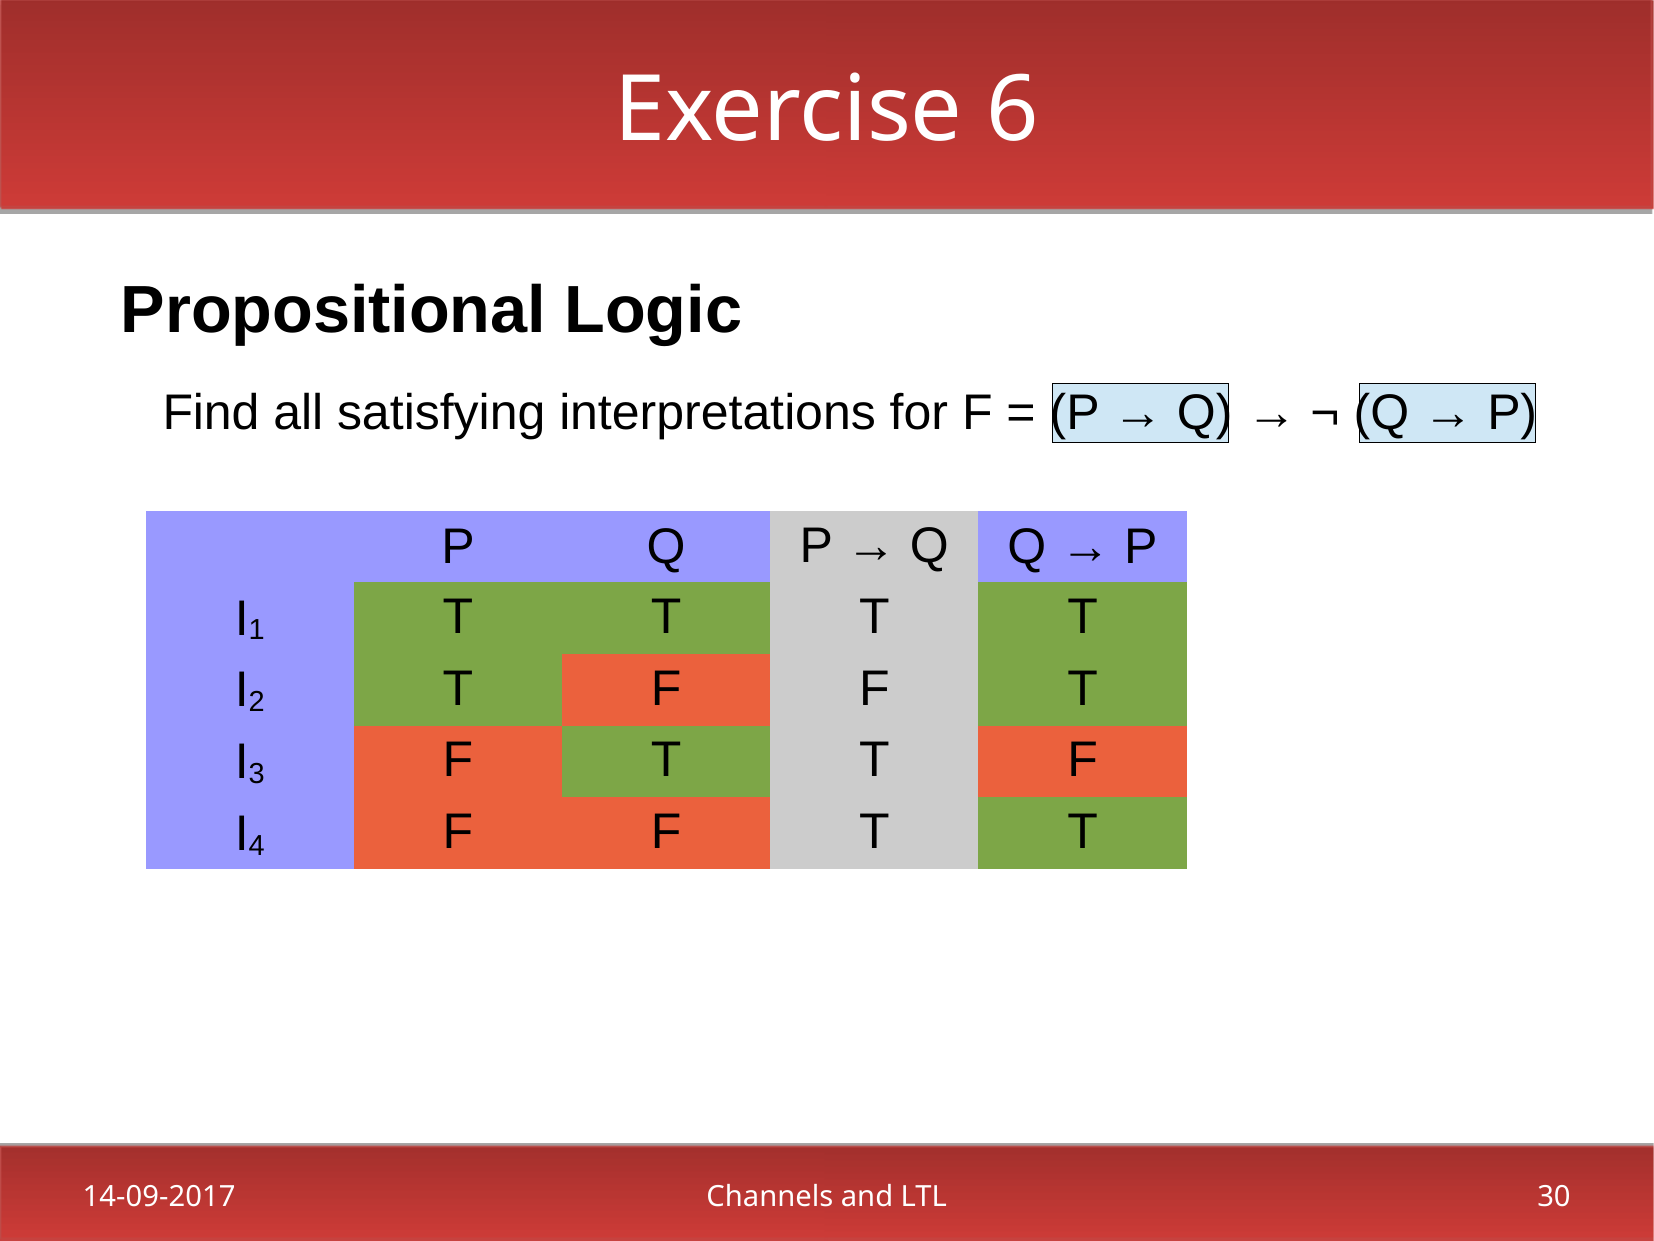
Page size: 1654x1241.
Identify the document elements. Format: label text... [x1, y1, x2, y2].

table_cell T [978, 654, 1187, 726]
title Exercise 6 [59, 31, 1595, 178]
table_cell F [354, 726, 562, 797]
table_cell T [770, 726, 978, 797]
table_cell T [354, 654, 562, 726]
table_cell T [978, 797, 1187, 869]
table_cell T [770, 582, 978, 654]
table_cell F [354, 797, 562, 869]
table_cell F [770, 654, 978, 726]
picture [0, 0, 1654, 214]
table_cell T [562, 726, 770, 797]
table_cell T [562, 582, 770, 654]
table_cell F [978, 726, 1187, 797]
table_cell I4 [146, 797, 354, 869]
table_cell I2 [146, 654, 354, 726]
table_header [146, 511, 354, 582]
table_cell I3 [146, 726, 354, 797]
text_box Find all satisfying interpretations for F = (P → Q) → ¬ (Q → P) [147, 377, 1554, 448]
table_cell F [562, 797, 770, 869]
table_header P → Q [770, 511, 978, 582]
picture [0, 1143, 1654, 1241]
table_cell T [770, 797, 978, 869]
table_header P [354, 511, 562, 582]
table_header Q → P [978, 511, 1187, 582]
table_cell T [978, 582, 1187, 654]
table_cell F [562, 654, 770, 726]
table_cell I1 [146, 582, 354, 654]
table_cell T [354, 582, 562, 654]
text_box Propositional Logic [105, 264, 759, 354]
table_header Q [562, 511, 770, 582]
